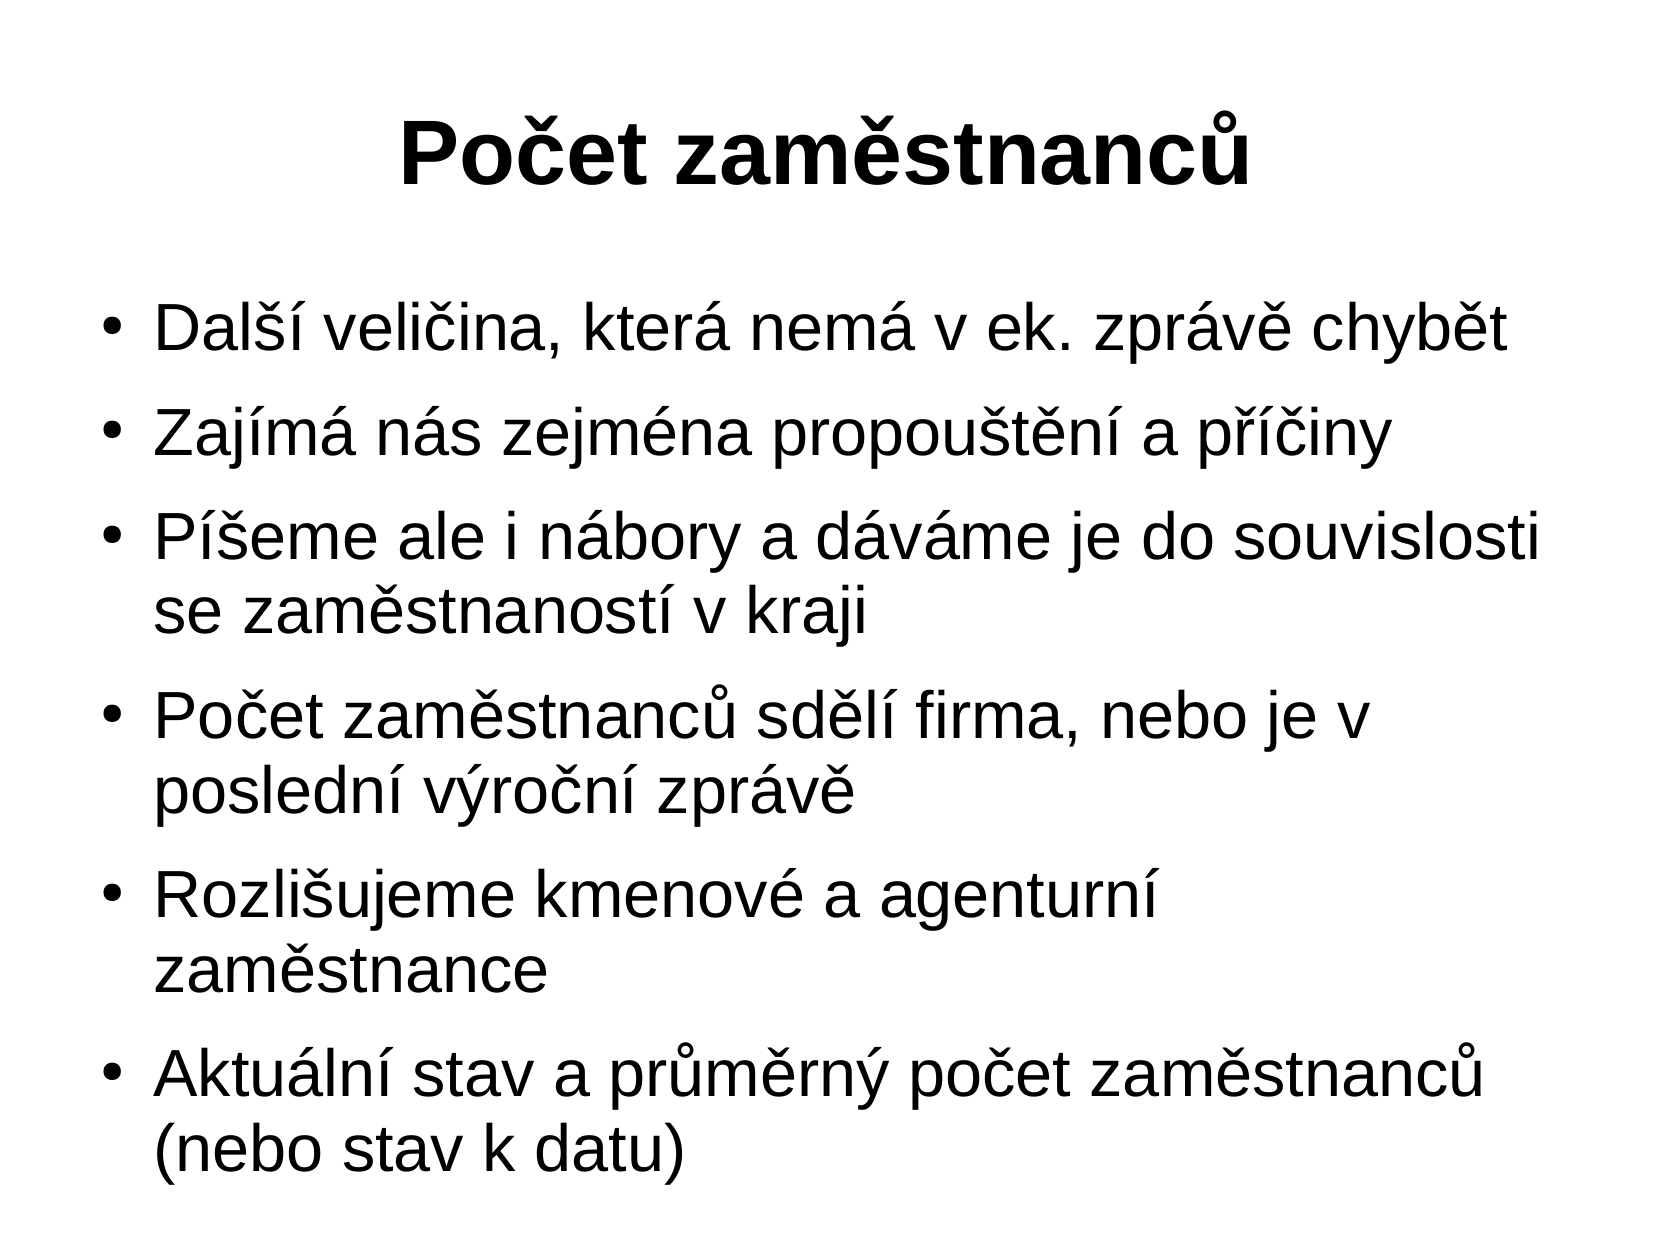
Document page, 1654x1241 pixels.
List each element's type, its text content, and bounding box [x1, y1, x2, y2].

title Počet zaměstnanců [82, 49, 1571, 257]
list Další veličina, která nemá v ek. zprávě chybět Zajímá nás zejména propouštění a příčiny Píšeme ale i nábory a dáváme je do souvislosti se zaměstnaností v kraji Počet zaměstnanců sdělí firma, nebo je v poslední výroční zprávě Rozlišujeme kmenové a agenturní zaměstnance Aktuální stav a průměrný počet zaměstnanců (nebo stav k datu) [82, 290, 1571, 1186]
